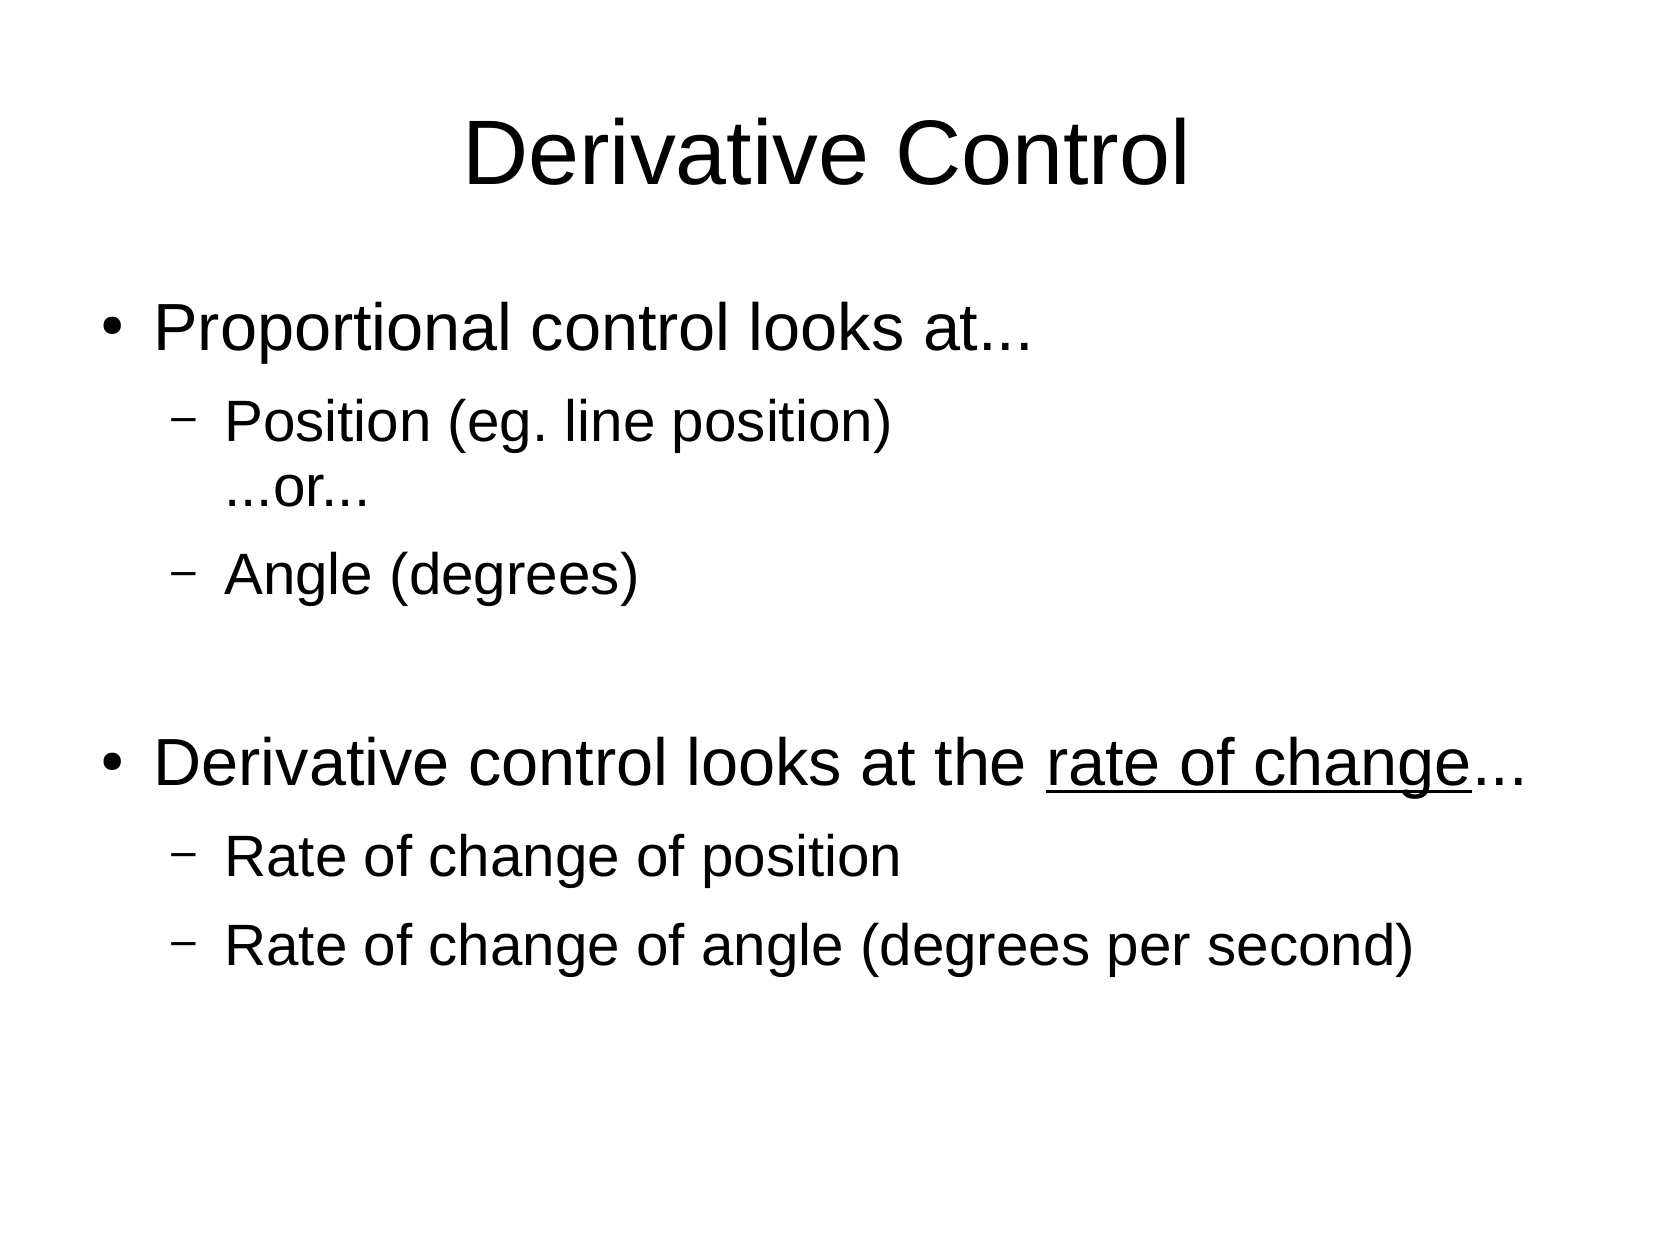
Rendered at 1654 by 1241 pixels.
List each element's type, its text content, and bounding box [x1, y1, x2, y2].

list Proportional control looks at... Position (eg. line position) ...or... Angle (degrees) Derivative control looks at the rate of change... Rate of change of position Rate of change of angle (degrees per second) [82, 290, 1571, 1010]
title Derivative Control [82, 49, 1571, 257]
